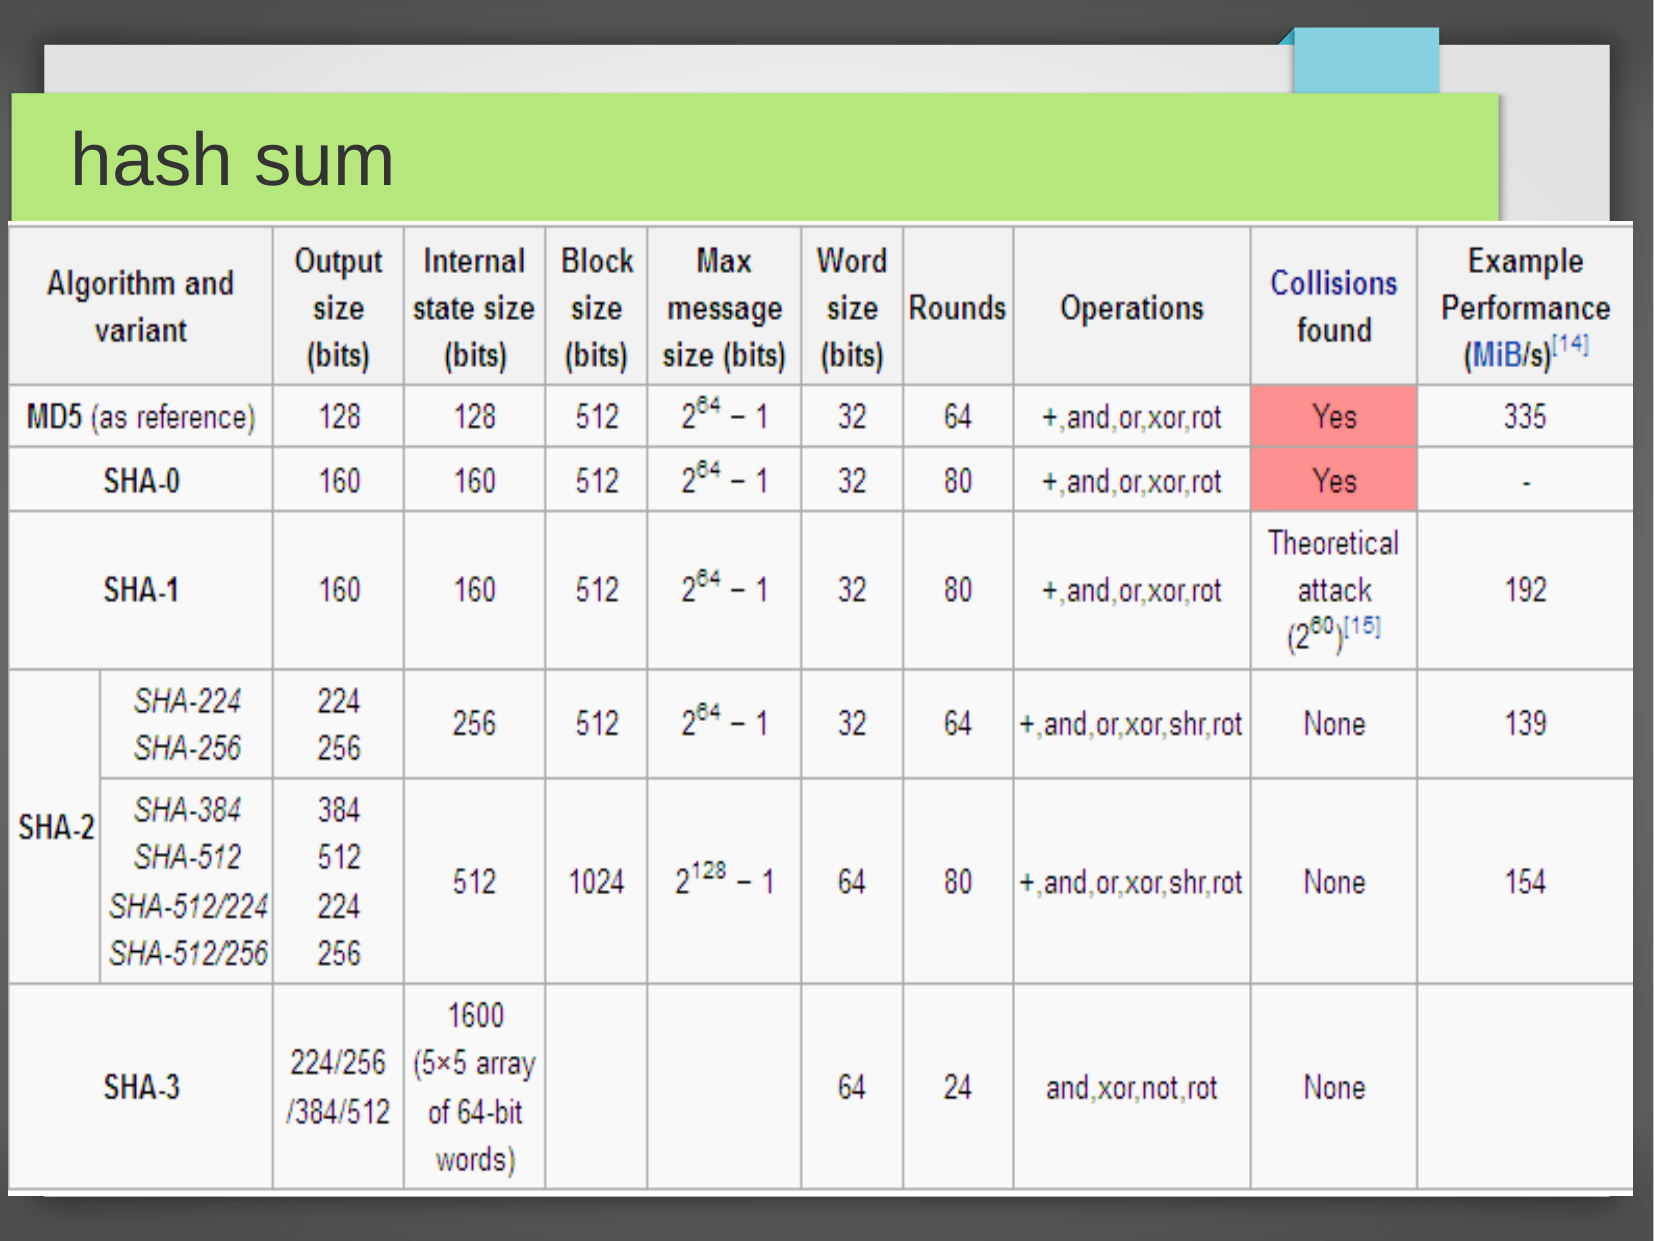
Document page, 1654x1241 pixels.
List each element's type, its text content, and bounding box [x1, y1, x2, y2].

title hash sum [70, 106, 1229, 213]
picture [0, 0, 1654, 1241]
